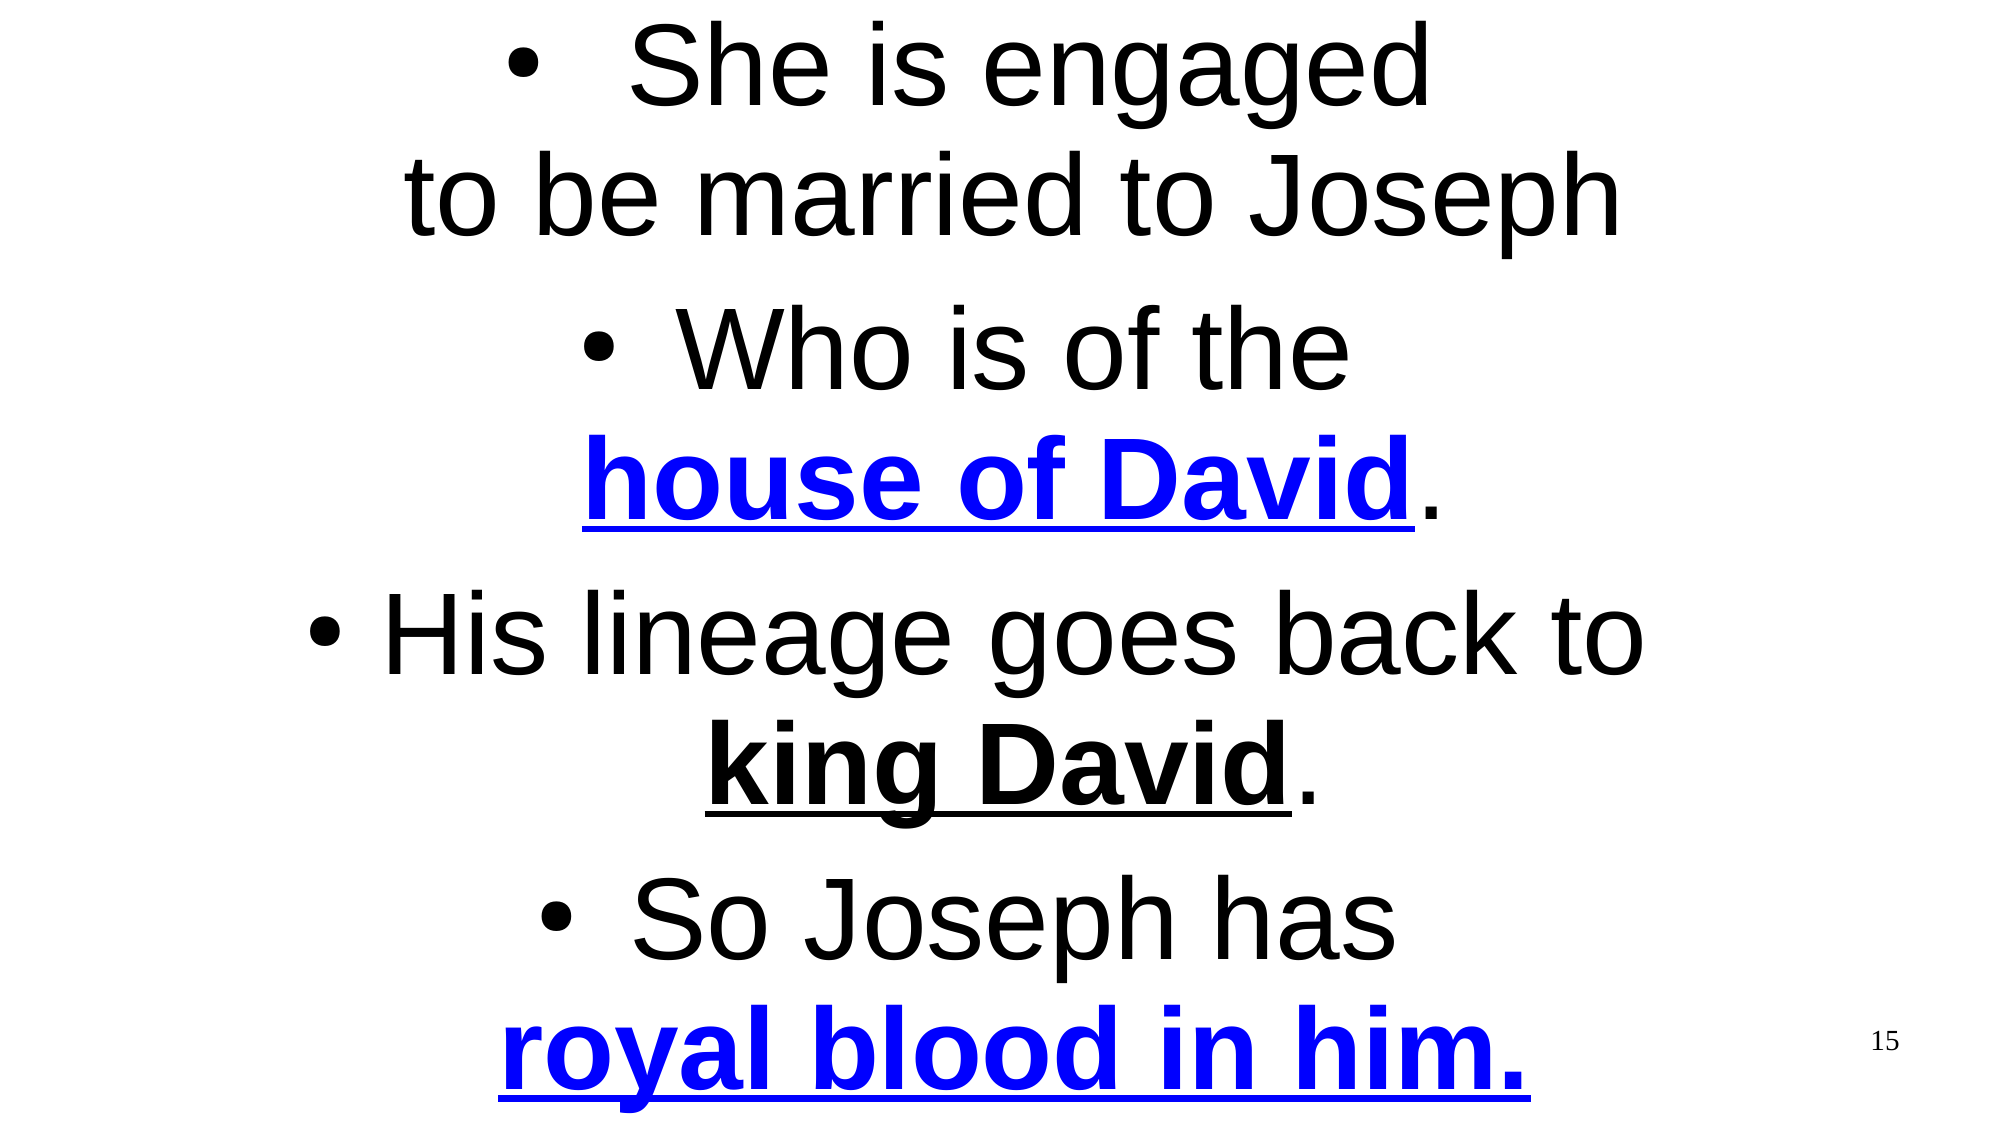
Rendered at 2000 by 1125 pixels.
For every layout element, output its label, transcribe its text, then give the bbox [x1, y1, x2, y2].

list She is engaged to be married to Joseph Who is of the house of David. His lineage goes back to king David. So Joseph has royal blood in him. [0, 0, 1996, 1123]
